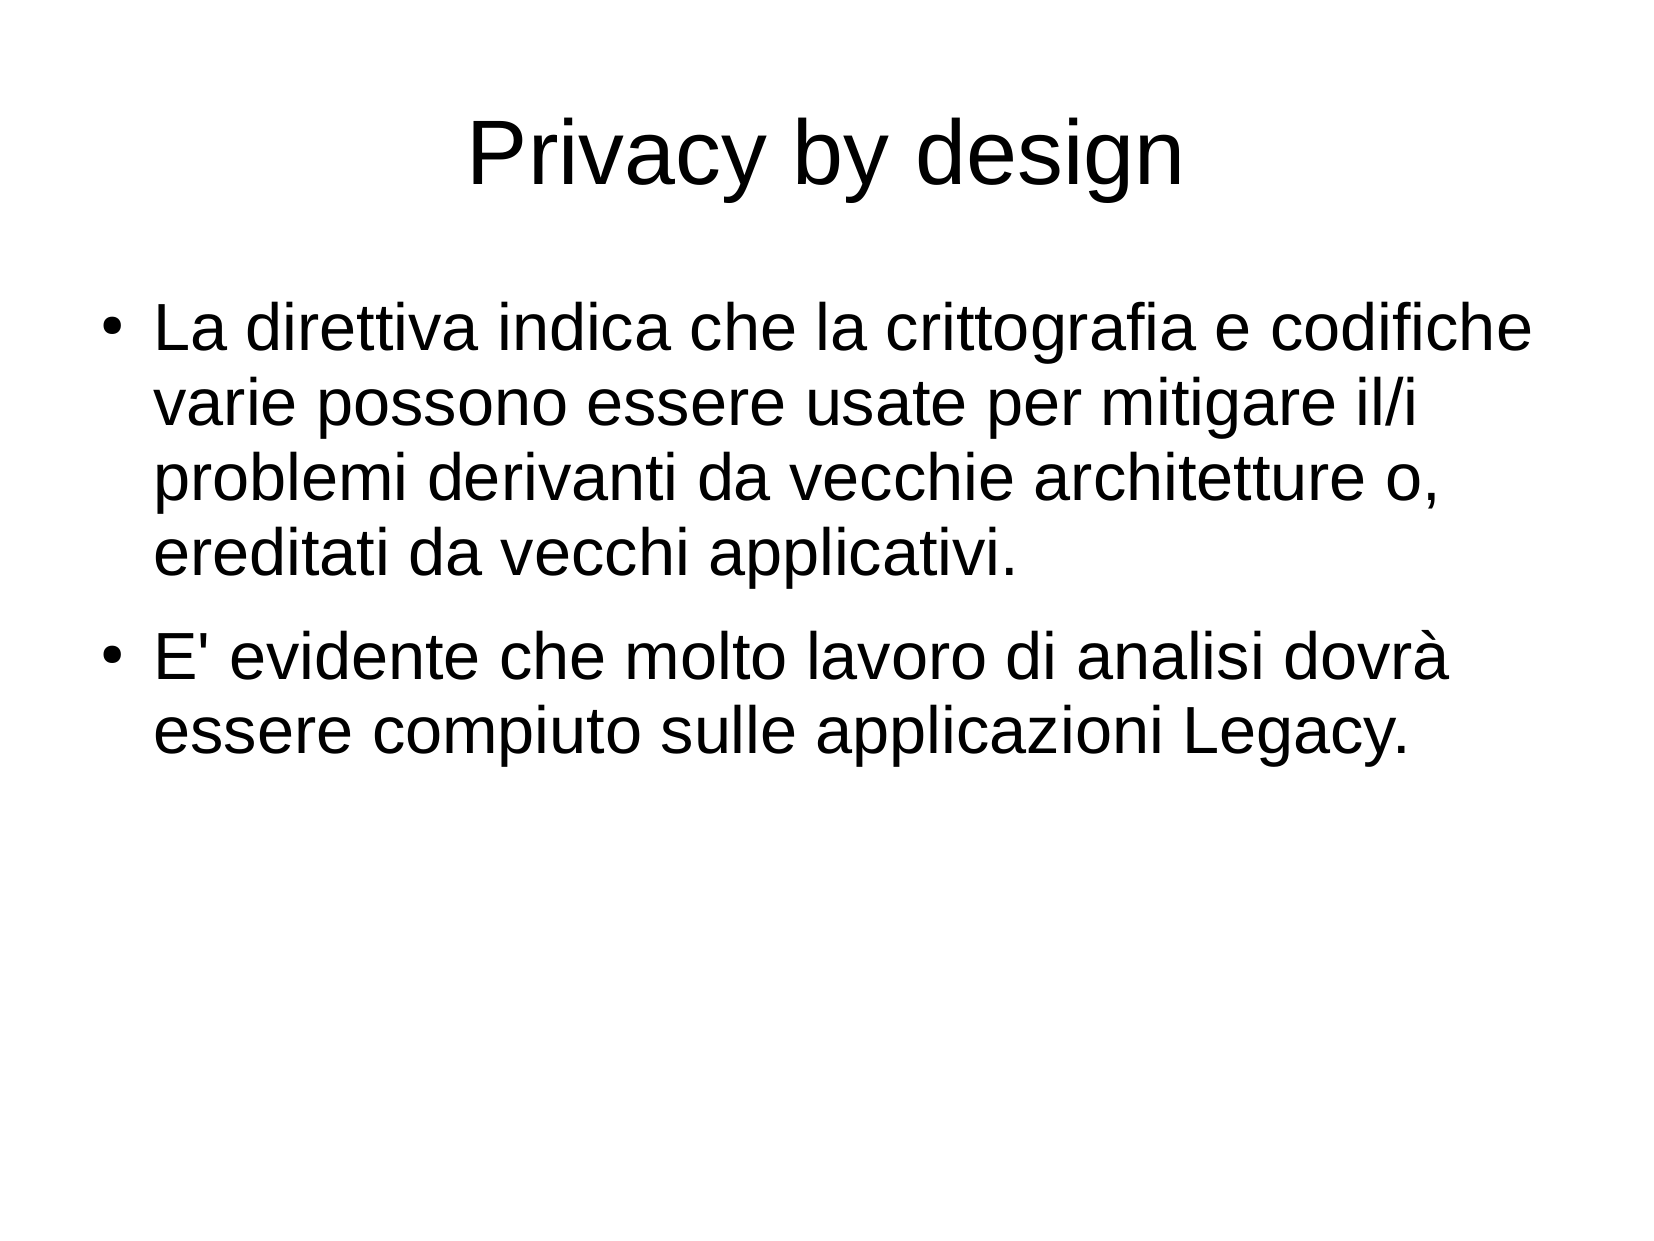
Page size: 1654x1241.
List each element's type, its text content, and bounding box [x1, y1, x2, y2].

title Privacy by design [82, 49, 1571, 257]
list La direttiva indica che la crittografia e codifiche varie possono essere usate per mitigare il/i problemi derivanti da vecchie architetture o, ereditati da vecchi applicativi. E' evidente che molto lavoro di analisi dovrà essere compiuto sulle applicazioni Legacy. [82, 290, 1571, 1010]
